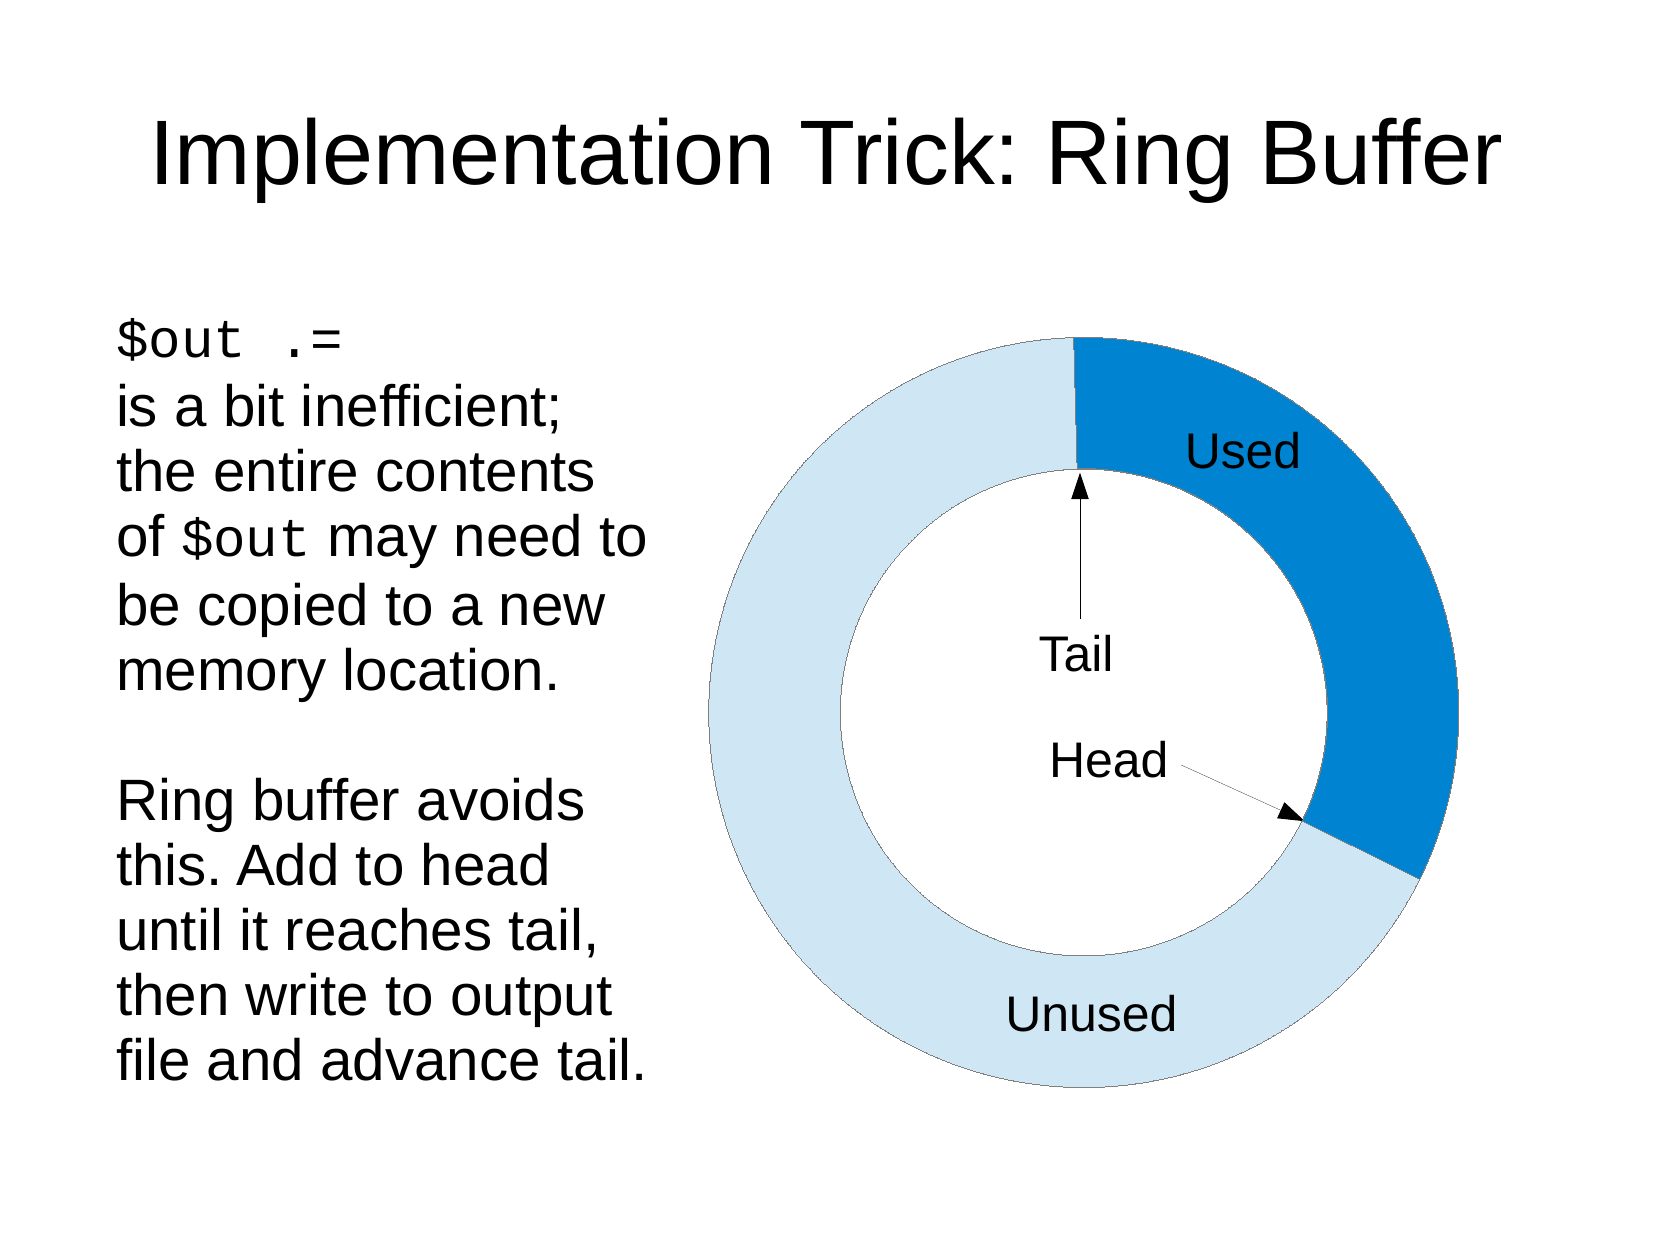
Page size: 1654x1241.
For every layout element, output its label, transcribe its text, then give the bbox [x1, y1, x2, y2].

title Implementation Trick: Ring Buffer [82, 49, 1571, 257]
text_box [708, 337, 1459, 1088]
text_box Used [1170, 416, 1317, 487]
text_box Unused [990, 978, 1193, 1050]
text_box Head [1034, 725, 1184, 796]
text_box $out .= is a bit inefficient; the entire contents of $out may need to be copied to a new memory location. Ring buffer avoids this. Add to head until it reaches tail, then write to output file and advance tail. [101, 304, 664, 1101]
text_box Tail [1023, 618, 1129, 690]
